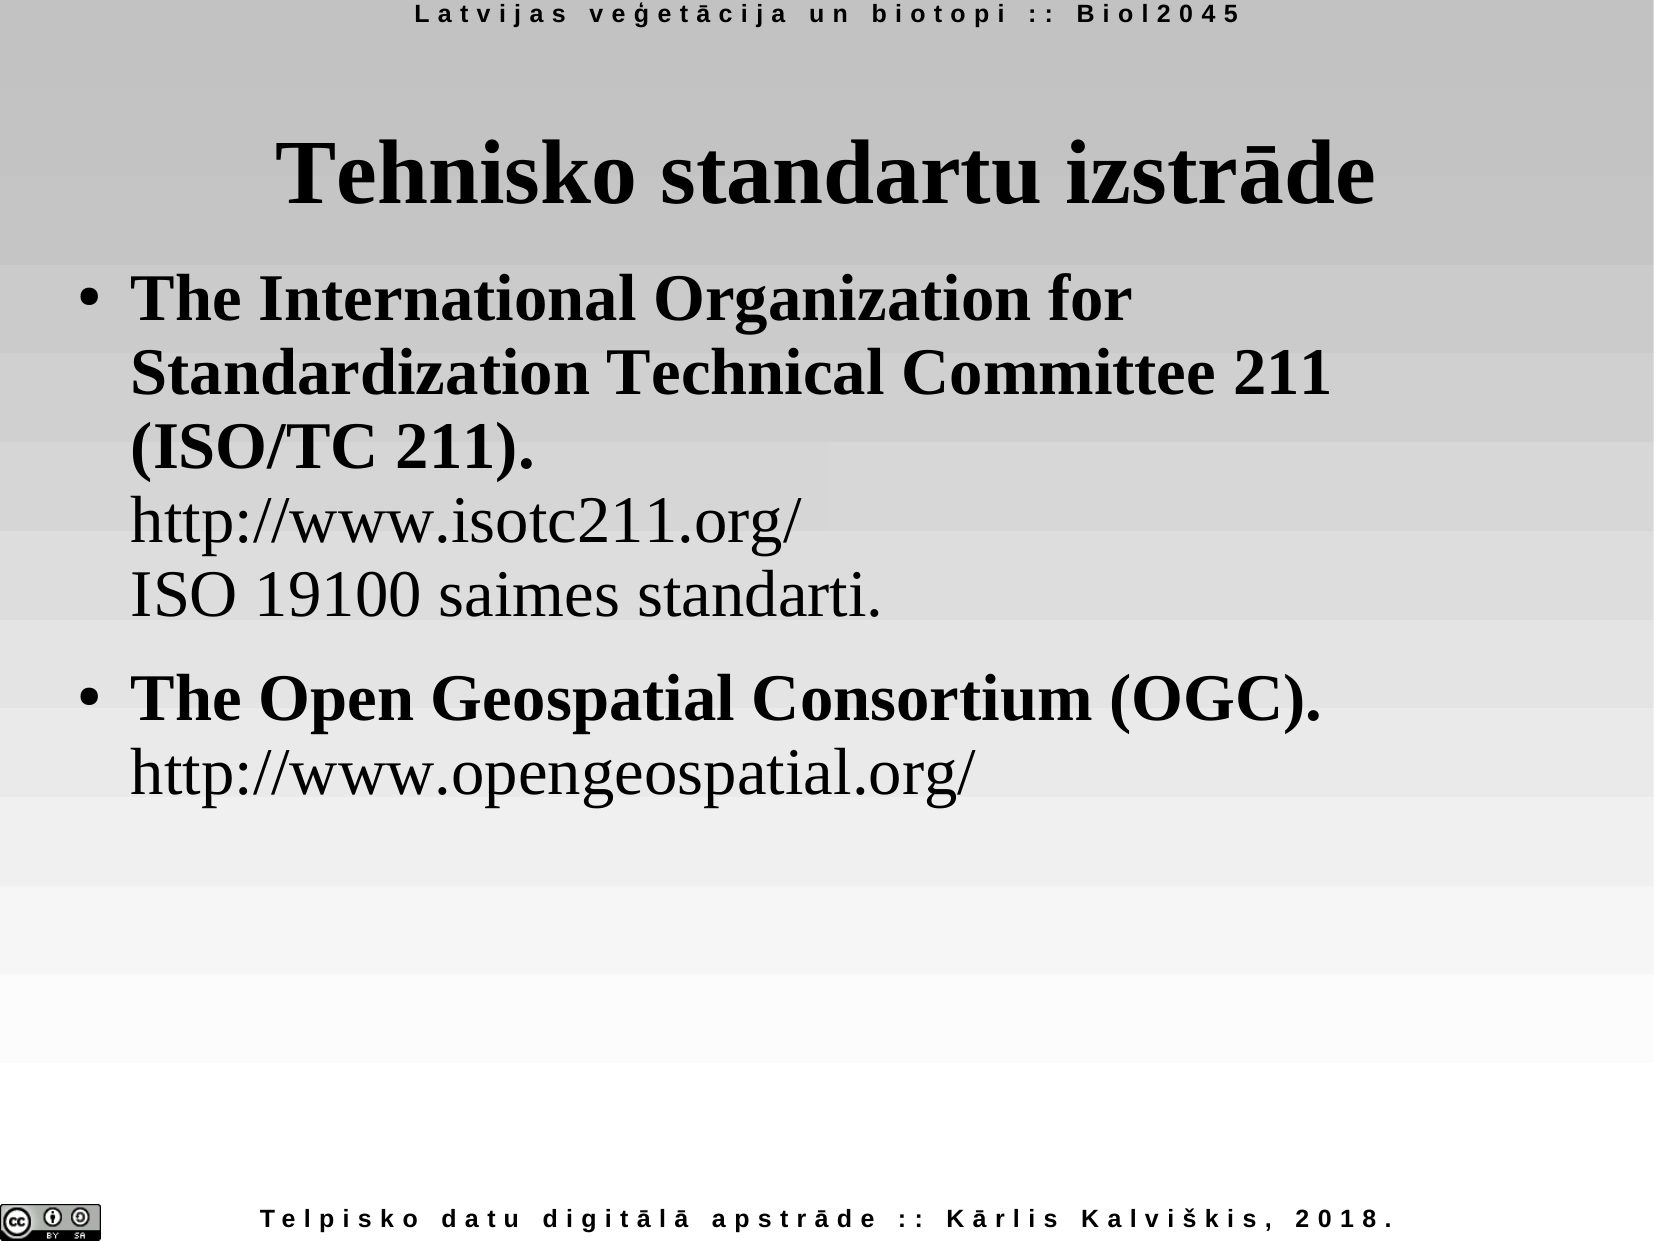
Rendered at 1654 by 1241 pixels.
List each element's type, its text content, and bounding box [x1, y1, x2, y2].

picture [0, 0, 1654, 1241]
list The International Organization for Standardization Technical Committee 211 (ISO/TC 211). http://www.isotc211.org/ ISO 19100 saimes standarti. The Open Geospatial Consortium (OGC). http://www.opengeospatial.org/ [59, 261, 1596, 1175]
title Tehnisko standartu izstrāde [29, 49, 1625, 296]
